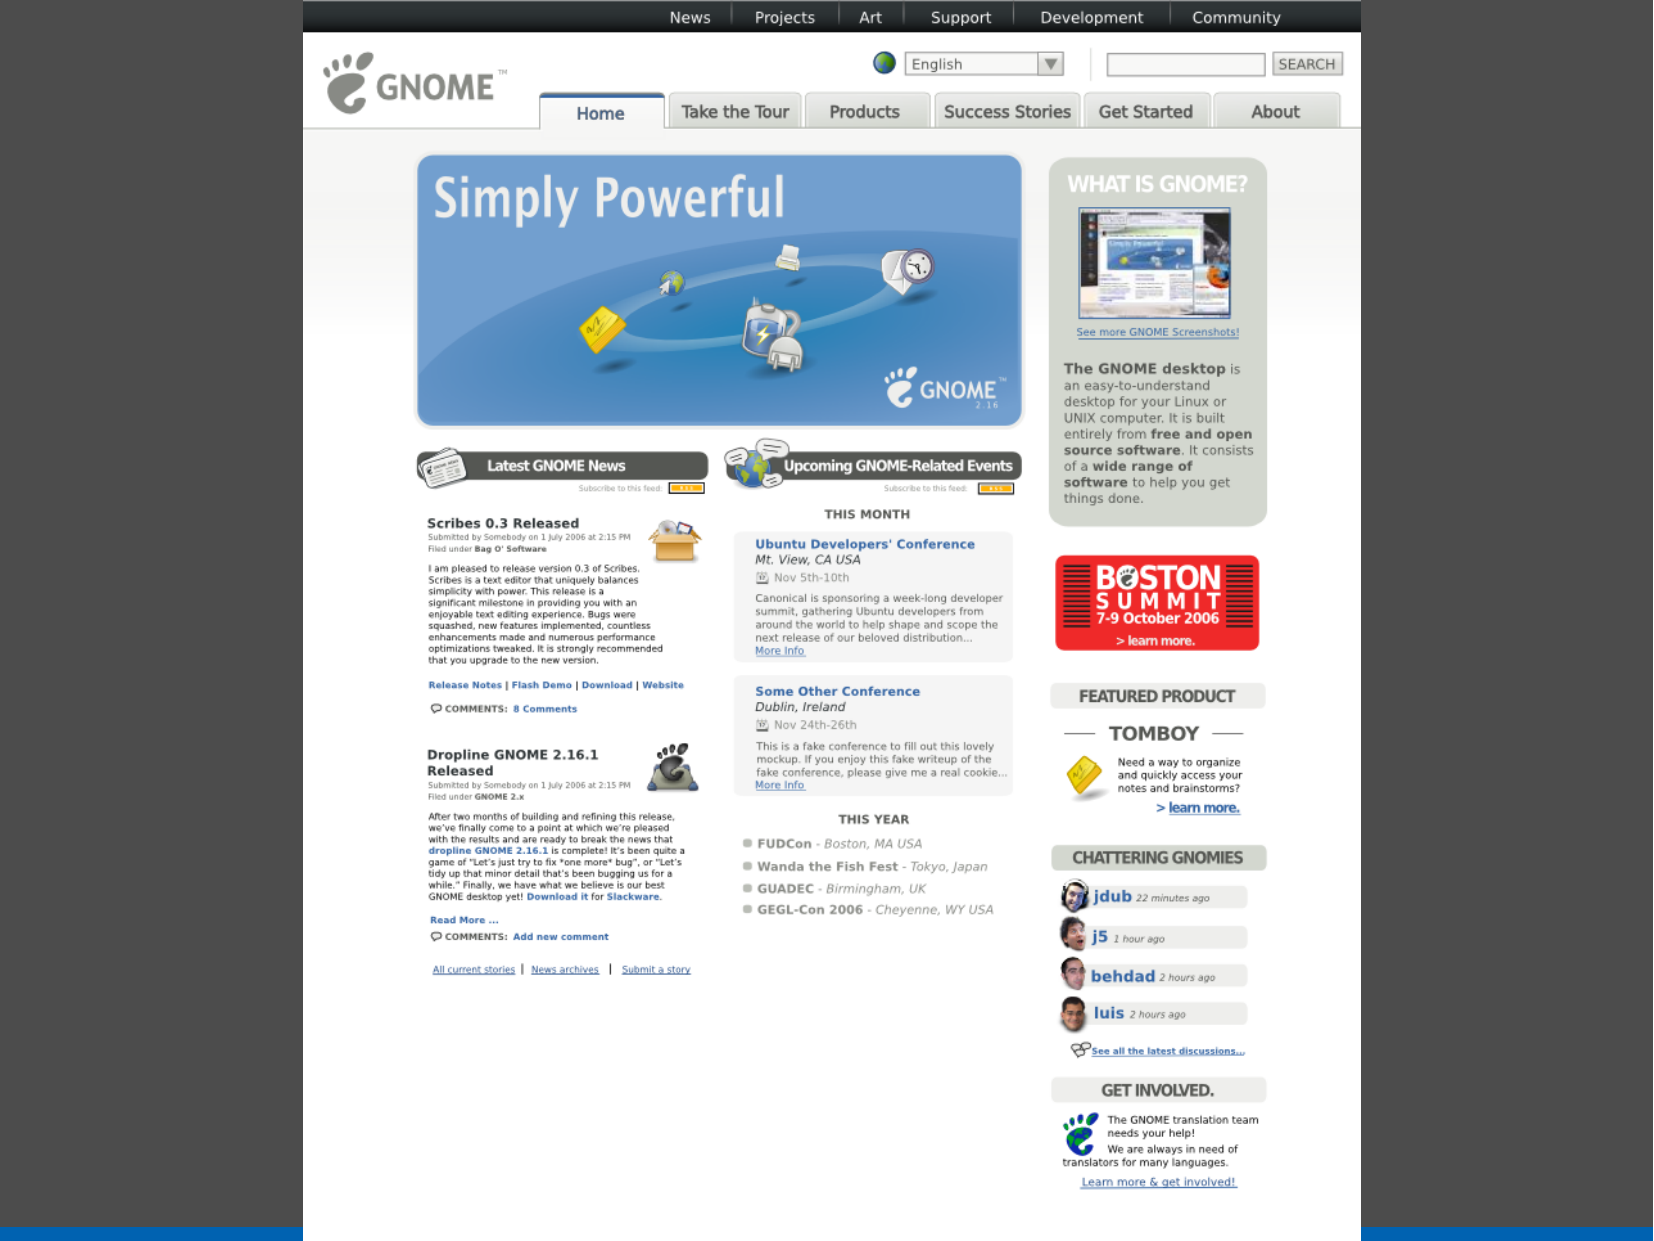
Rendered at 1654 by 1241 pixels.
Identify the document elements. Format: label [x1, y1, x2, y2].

picture [303, 0, 1361, 1241]
